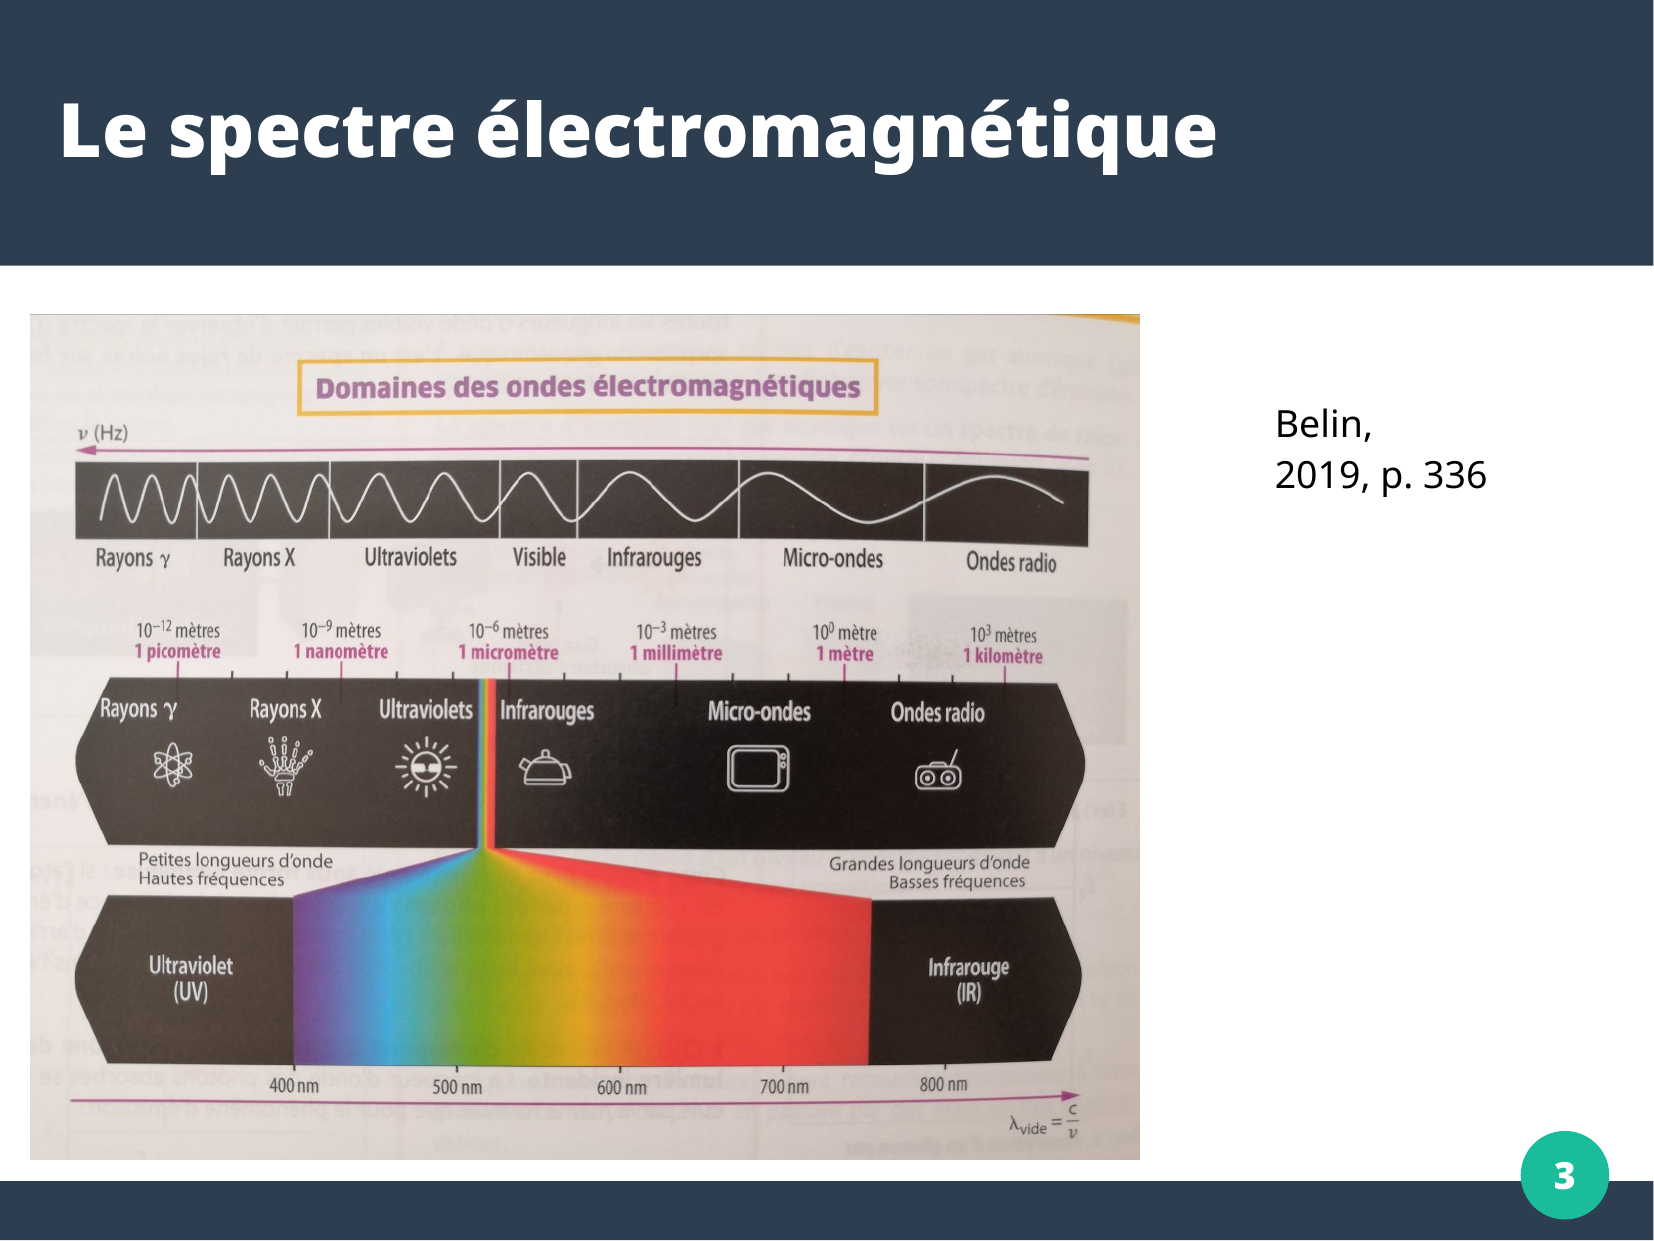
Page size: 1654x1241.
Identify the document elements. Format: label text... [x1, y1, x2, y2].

text_box Belin, 2019, p. 336 [1260, 390, 1636, 492]
title Le spectre électromagnétique [59, 49, 1595, 207]
picture [30, 314, 1141, 1160]
